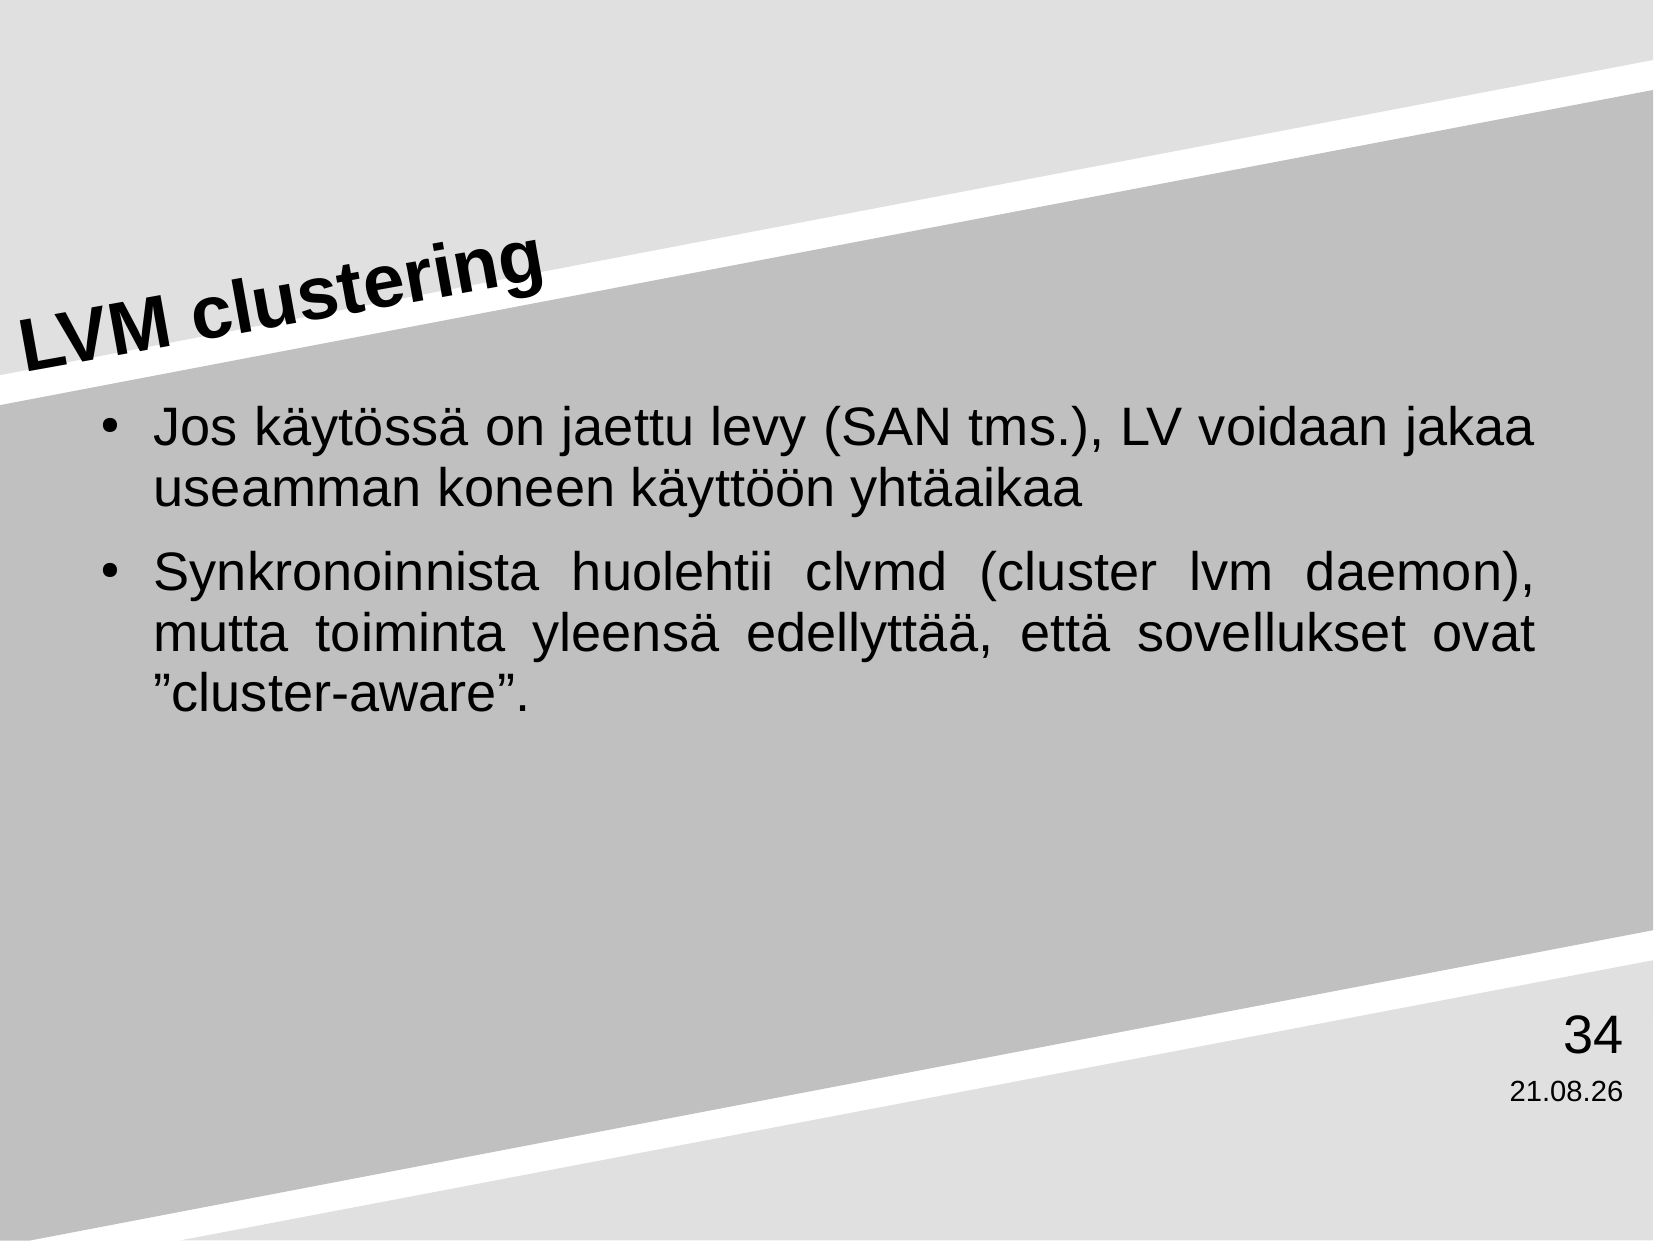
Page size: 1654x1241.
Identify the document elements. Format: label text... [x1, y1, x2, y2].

list Jos käytössä on jaettu levy (SAN tms.), LV voidaan jakaa useamman koneen käyttöön yhtäaikaa Synkronoinnista huolehtii clvmd (cluster lvm daemon), mutta toiminta yleensä edellyttää, että sovellukset ovat ”cluster-aware”. [82, 396, 1538, 1117]
title LVM clustering [0, 0, 1522, 455]
